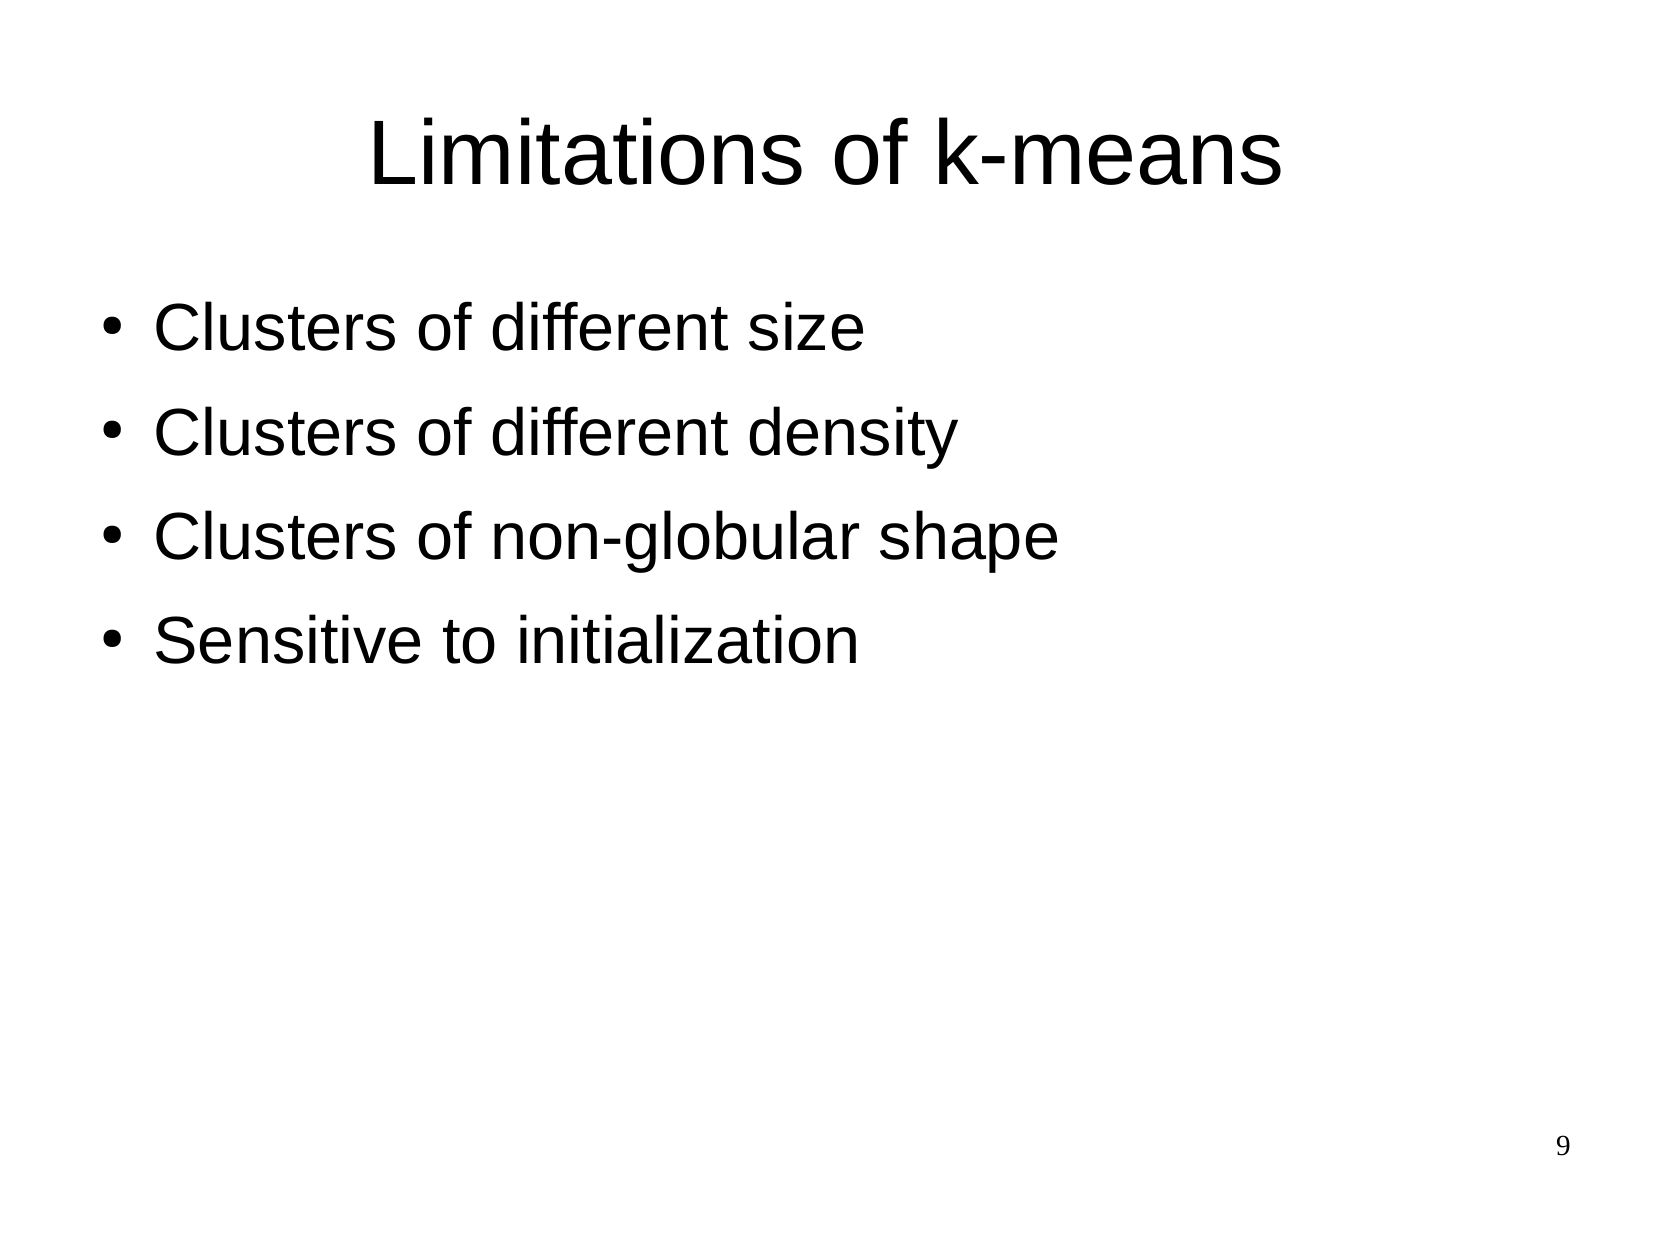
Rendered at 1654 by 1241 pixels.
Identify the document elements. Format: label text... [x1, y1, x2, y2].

list Clusters of different size Clusters of different density Clusters of non-globular shape Sensitive to initialization [82, 290, 1571, 1010]
title Limitations of k-means [82, 49, 1571, 257]
